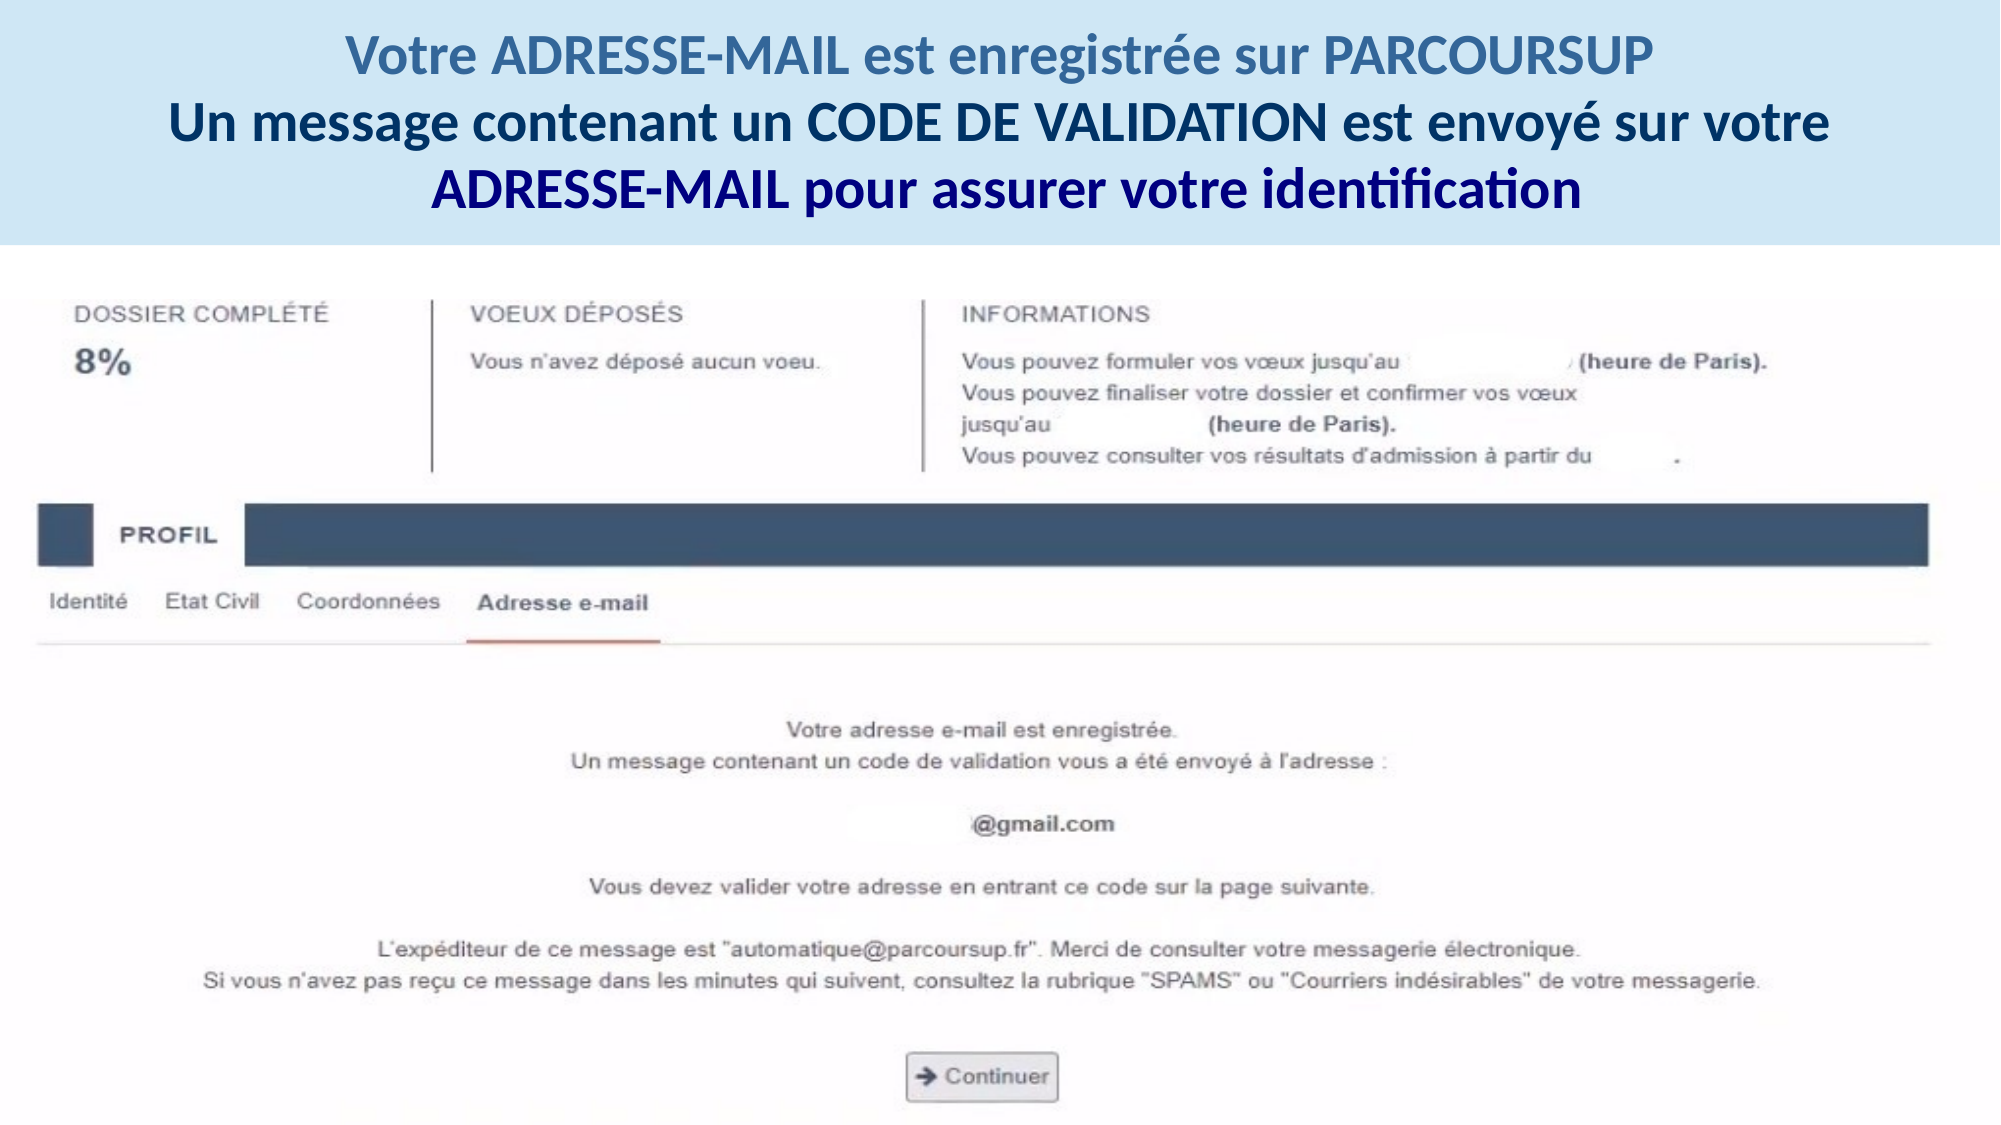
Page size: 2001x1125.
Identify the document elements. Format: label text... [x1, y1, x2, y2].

picture [0, 299, 2000, 1125]
title Votre ADRESSE-MAIL est enregistrée sur PARCOURSUP Un message contenant un CODE DE VALIDATION est envoyé sur votre ADRESSE-MAIL pour assurer votre identification [0, 0, 2000, 246]
